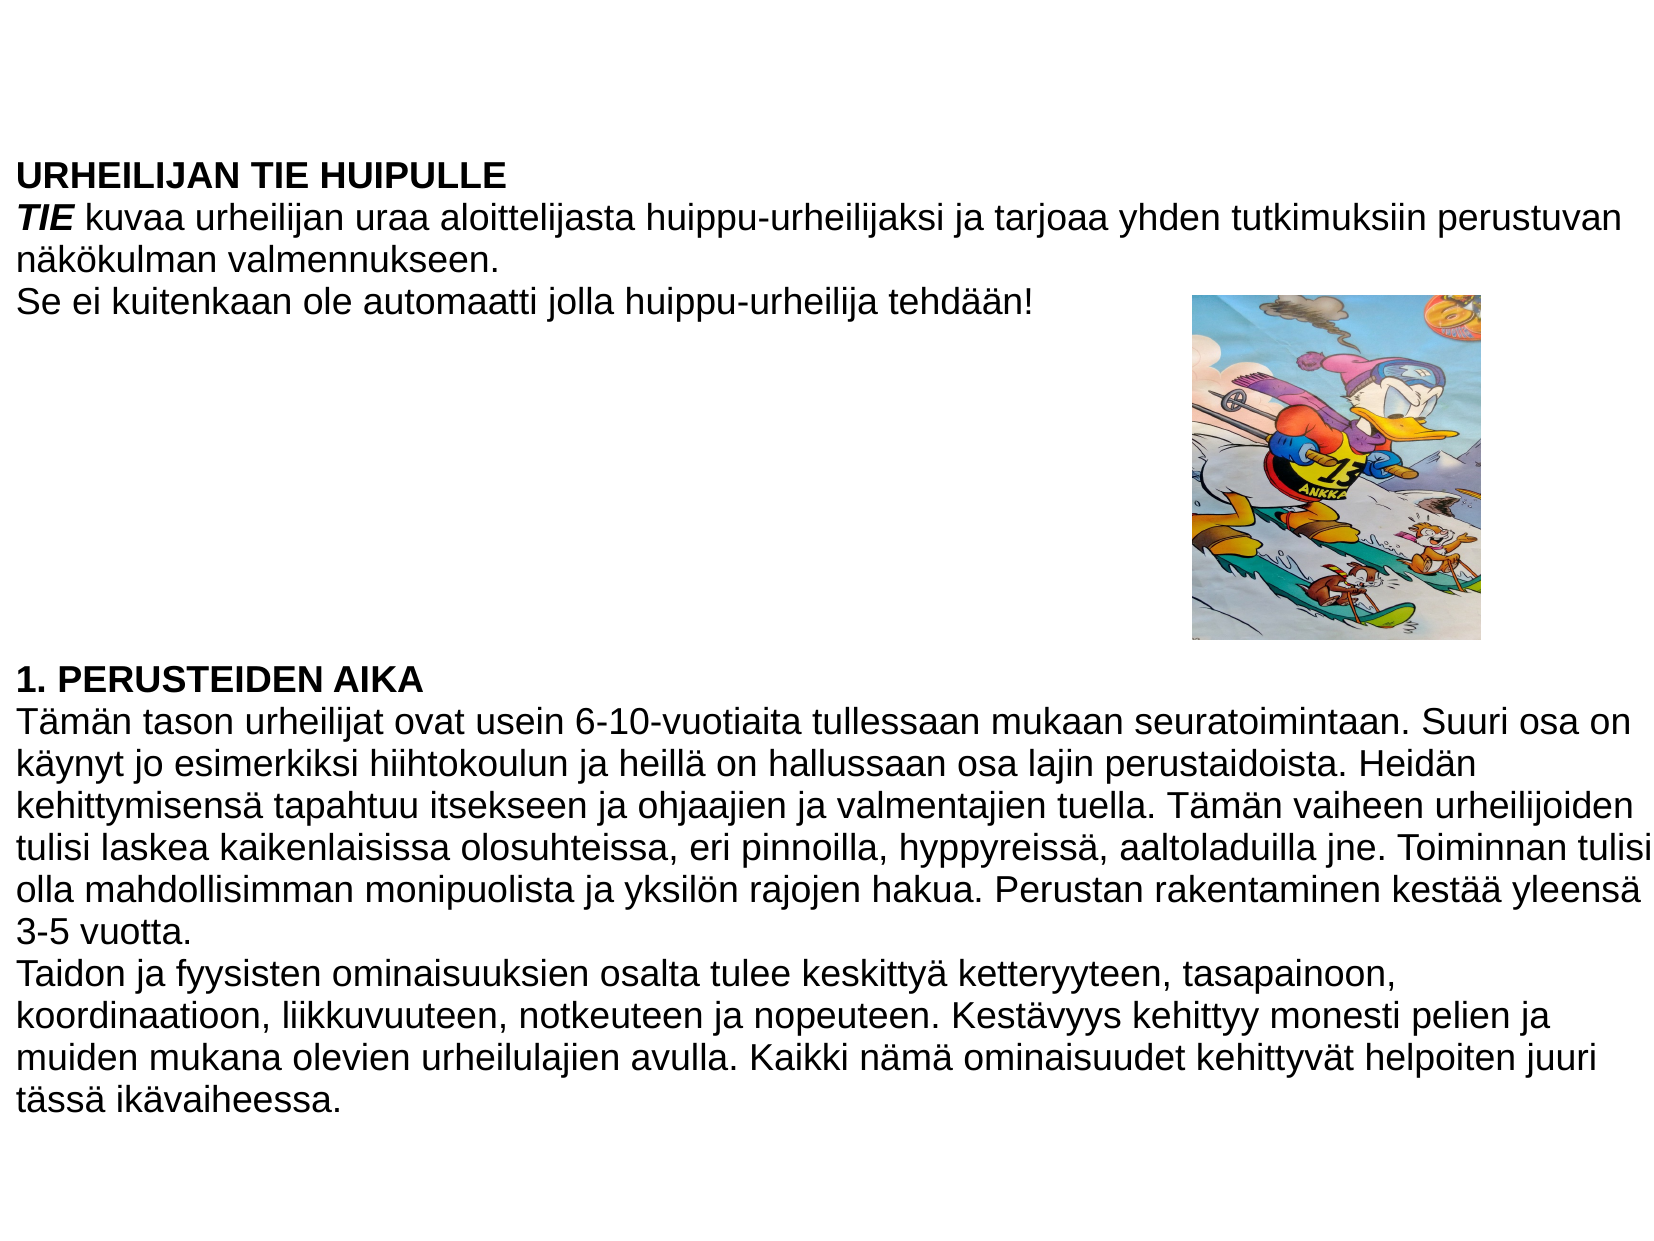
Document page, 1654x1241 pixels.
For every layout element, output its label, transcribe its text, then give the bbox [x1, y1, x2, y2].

text_box URHEILIJAN TIE HUIPULLE TIE kuvaa urheilijan uraa aloittelijasta huippu-urheilijaksi ja tarjoaa yhden tutkimuksiin perustuvan näkökulman valmennukseen. Se ei kuitenkaan ole automaatti jolla huippu-urheilija tehdään! 1. PERUSTEIDEN AIKA Tämän tason urheilijat ovat usein 6-10-vuotiaita tullessaan mukaan seuratoimintaan. Suuri osa on käynyt jo esimerkiksi hiihtokoulun ja heillä on hallussaan osa lajin perustaidoista. Heidän kehittymisensä tapahtuu itsekseen ja ohjaajien ja valmentajien tuella. Tämän vaiheen urheilijoiden tulisi laskea kaikenlaisissa olosuhteissa, eri pinnoilla, hyppyreissä, aaltoladuilla jne. Toiminnan tulisi olla mahdollisimman monipuolista ja yksilön rajojen hakua. Perustan rakentaminen kestää yleensä 3-5 vuotta. Taidon ja fyysisten ominaisuuksien osalta tulee keskittyä ketteryyteen, tasapainoon, koordinaatioon, liikkuvuuteen, notkeuteen ja nopeuteen. Kestävyys kehittyy monesti pelien ja muiden mukana olevien urheilulajien avulla. Kaikki nämä ominaisuudet kehittyvät helpoiten juuri tässä ikävaiheessa. [1, 146, 1654, 1241]
picture [1192, 295, 1481, 640]
